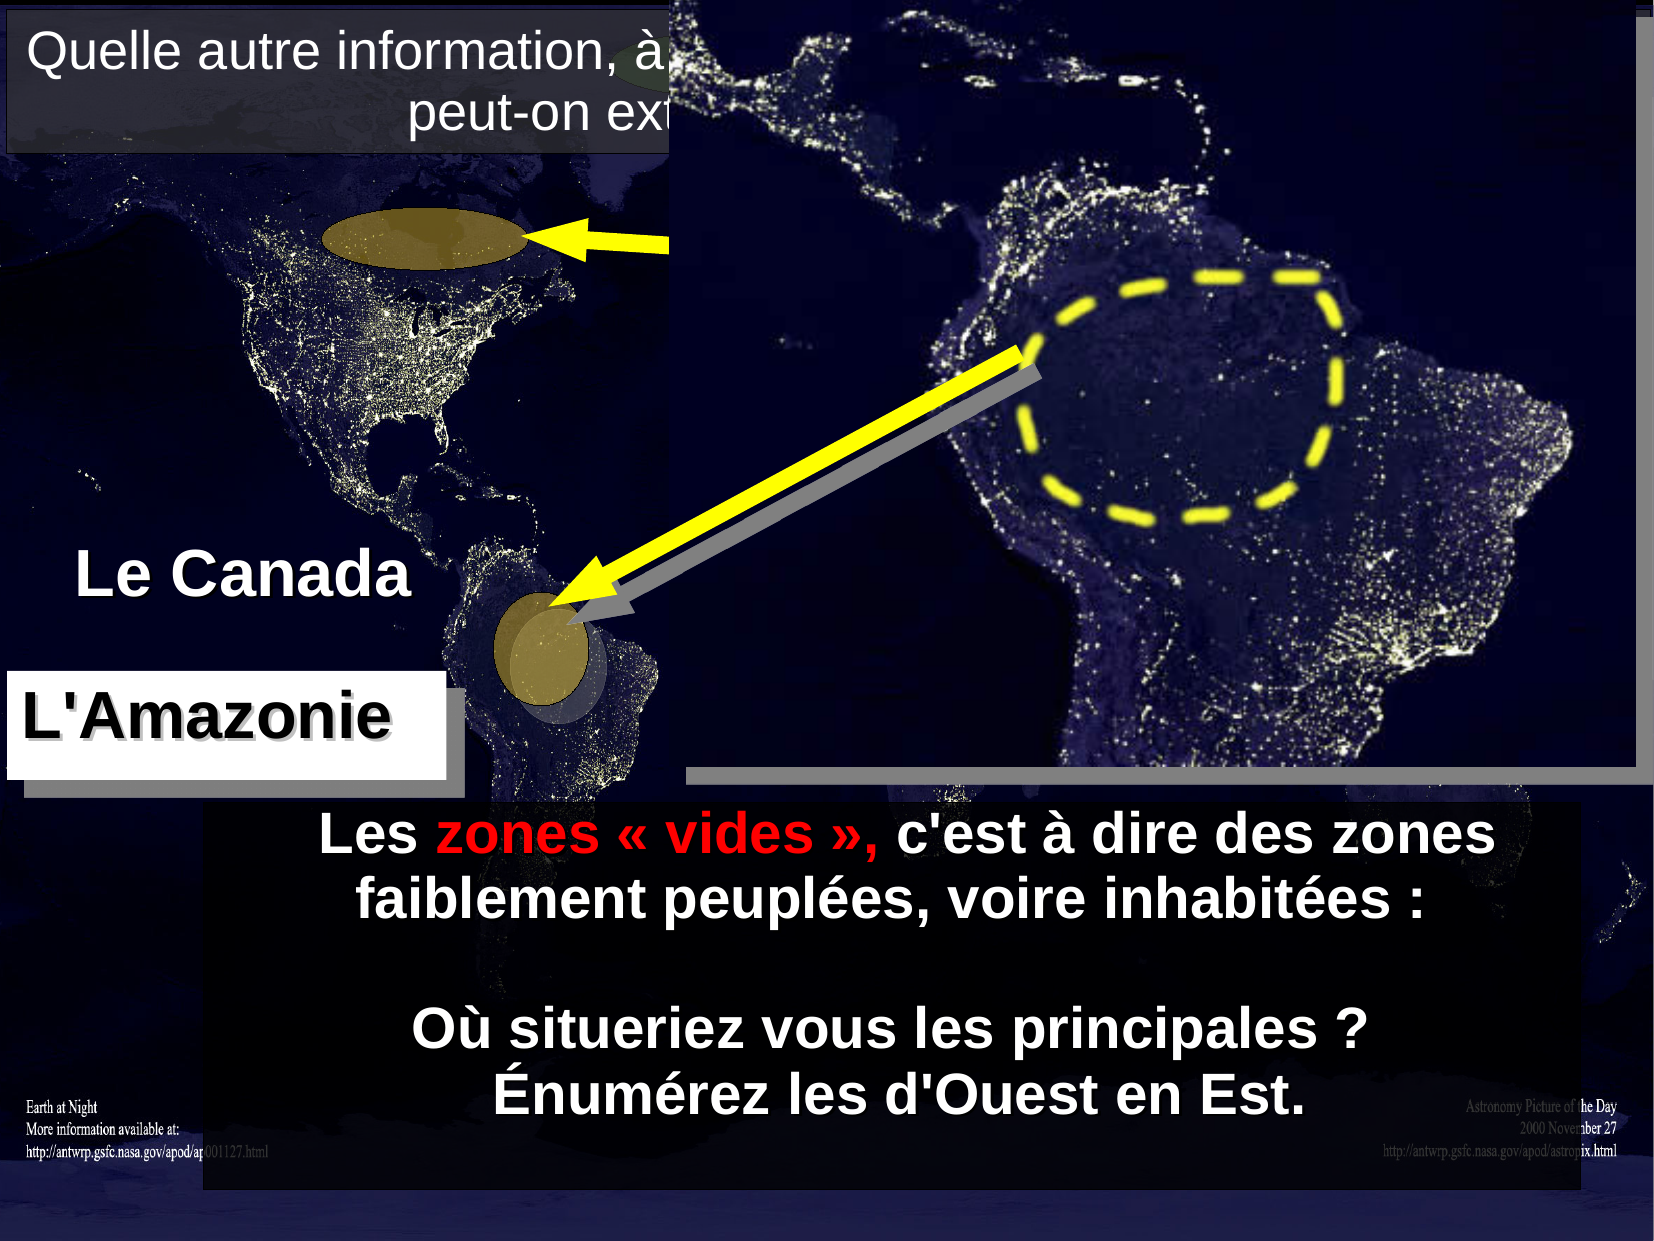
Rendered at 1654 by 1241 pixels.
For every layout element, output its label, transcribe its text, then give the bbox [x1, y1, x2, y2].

text_box [493, 591, 589, 706]
text_box L'Amazonie [7, 670, 447, 780]
text_box Le Canada [60, 528, 436, 637]
text_box Les zones « vides », c'est à dire des zones faiblement peuplées, voire inhabitées : Où situeriez vous les principales ? Énumérez les d'Ouest en Est. [203, 802, 1581, 1190]
text_box Quelle autre information, à l'inverse de ces zones de concentration, peut-on extraire de ce document ? [6, 9, 669, 154]
picture [0, 0, 1654, 1241]
text_box [321, 207, 529, 271]
